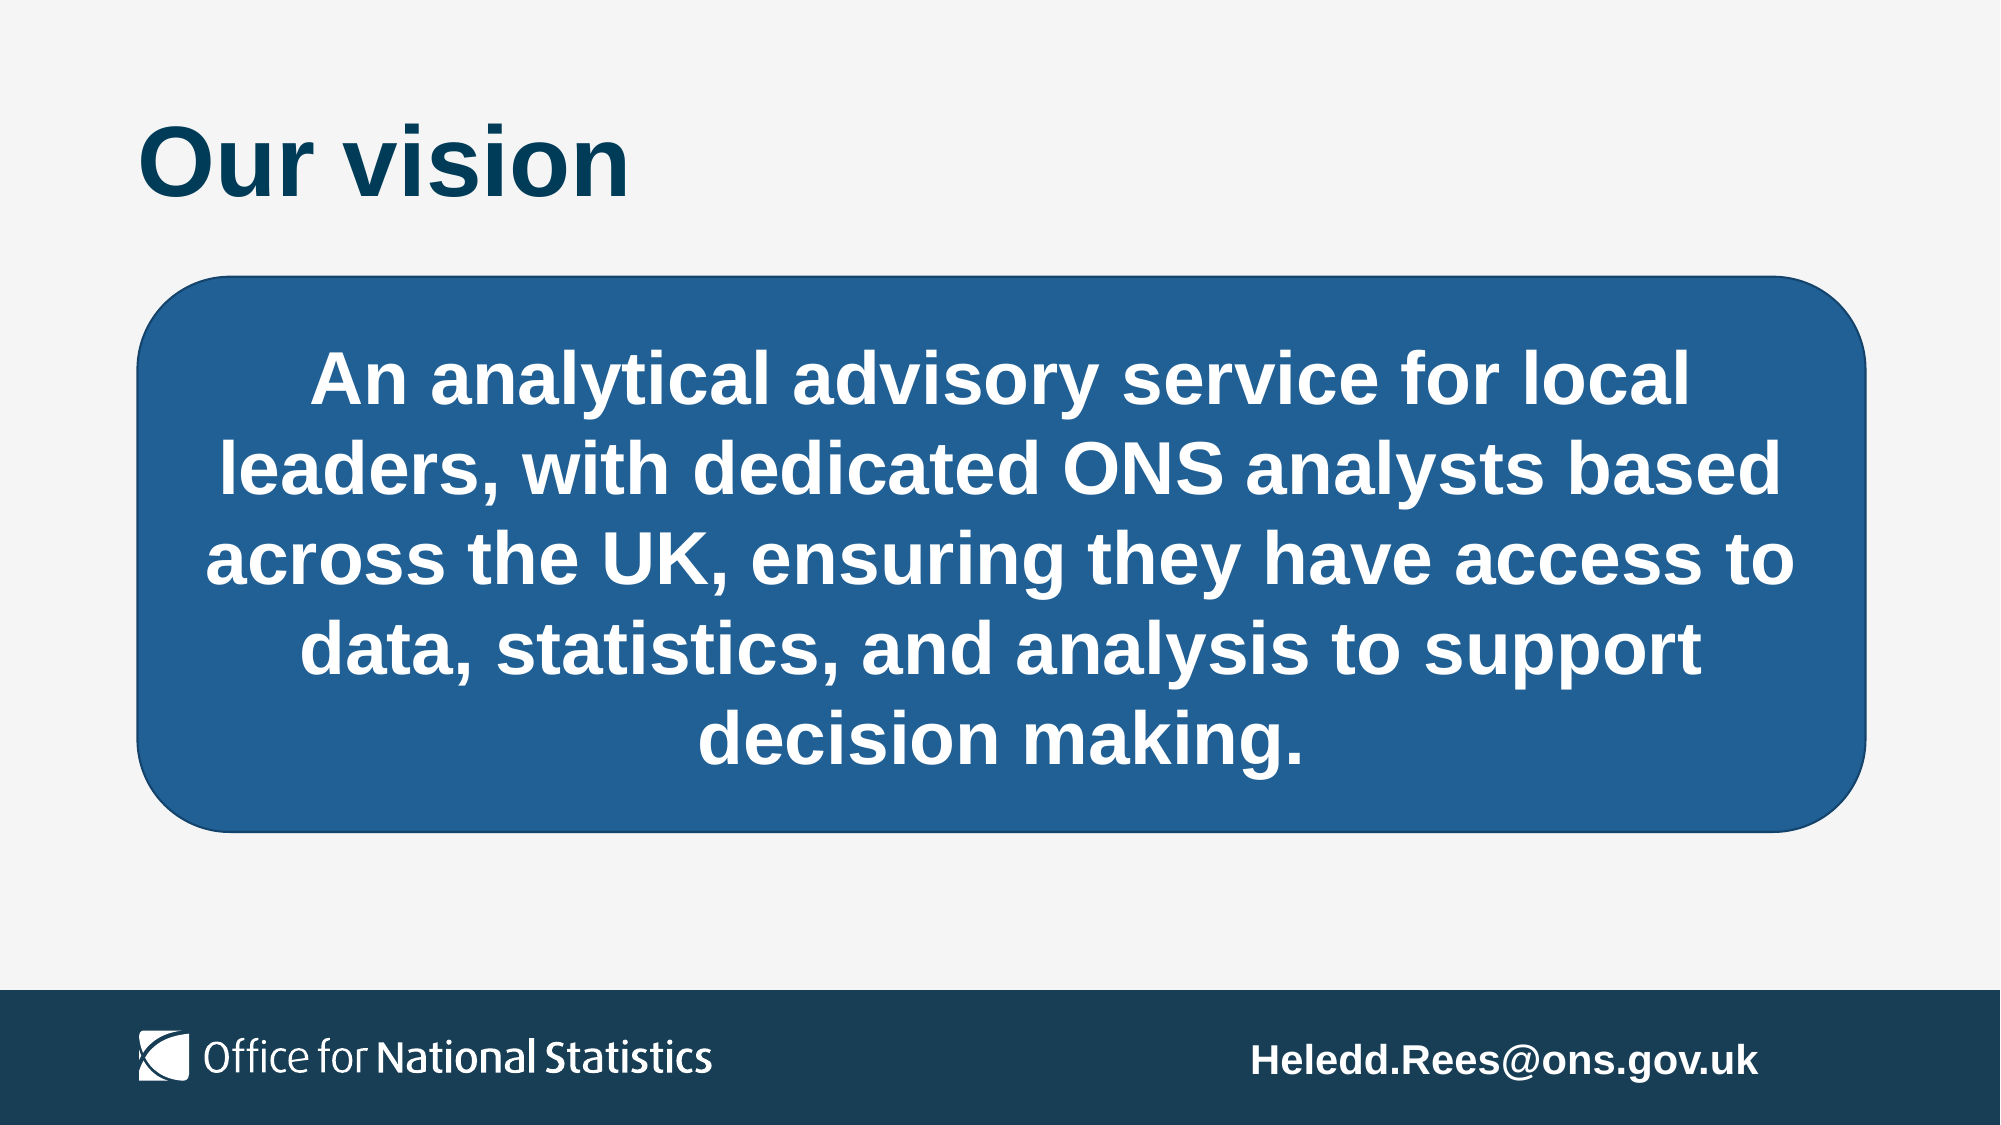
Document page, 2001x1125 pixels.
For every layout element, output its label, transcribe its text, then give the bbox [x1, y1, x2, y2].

text_box An analytical advisory service for local leaders, with dedicated ONS analysts based across the UK, ensuring they have access to data, statistics, and analysis to support decision making. [137, 276, 1866, 832]
text_box Heledd.Rees@ons.gov.uk [1235, 1025, 1866, 1086]
title Our vision [137, 105, 1863, 221]
